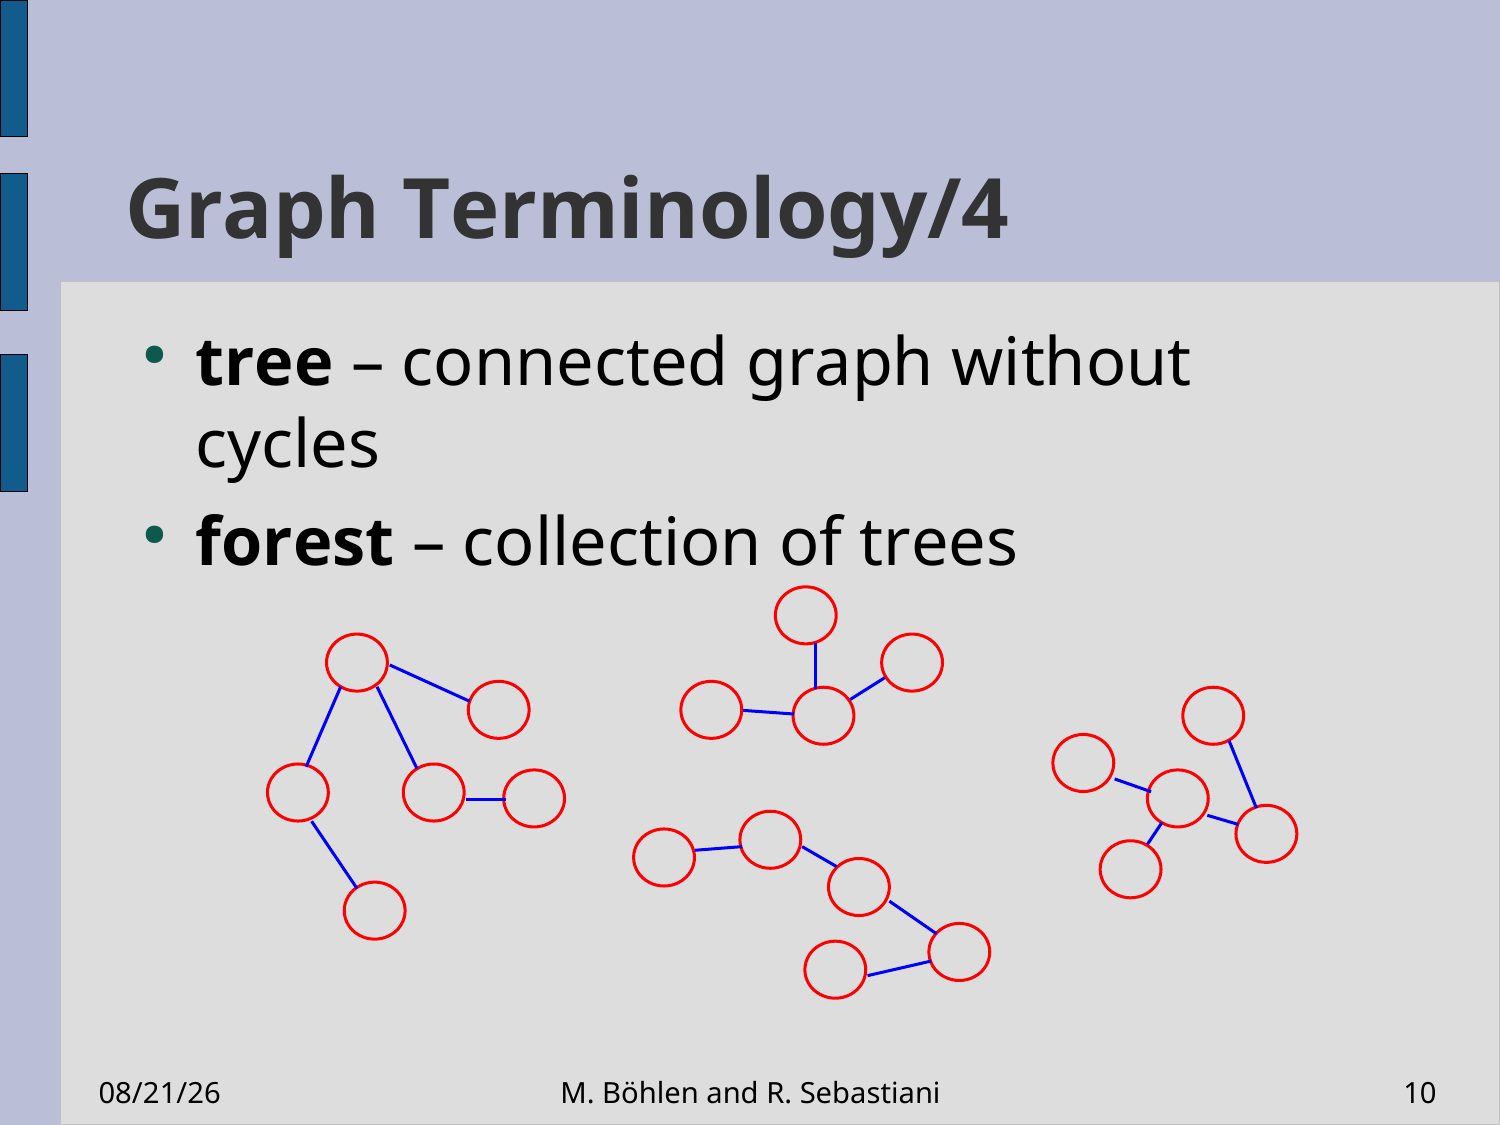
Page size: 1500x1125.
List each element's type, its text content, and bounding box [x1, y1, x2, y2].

list tree – connected graph without cycles forest – collection of trees [110, 312, 1392, 1037]
title Graph Terminology/4 [110, 67, 1392, 271]
